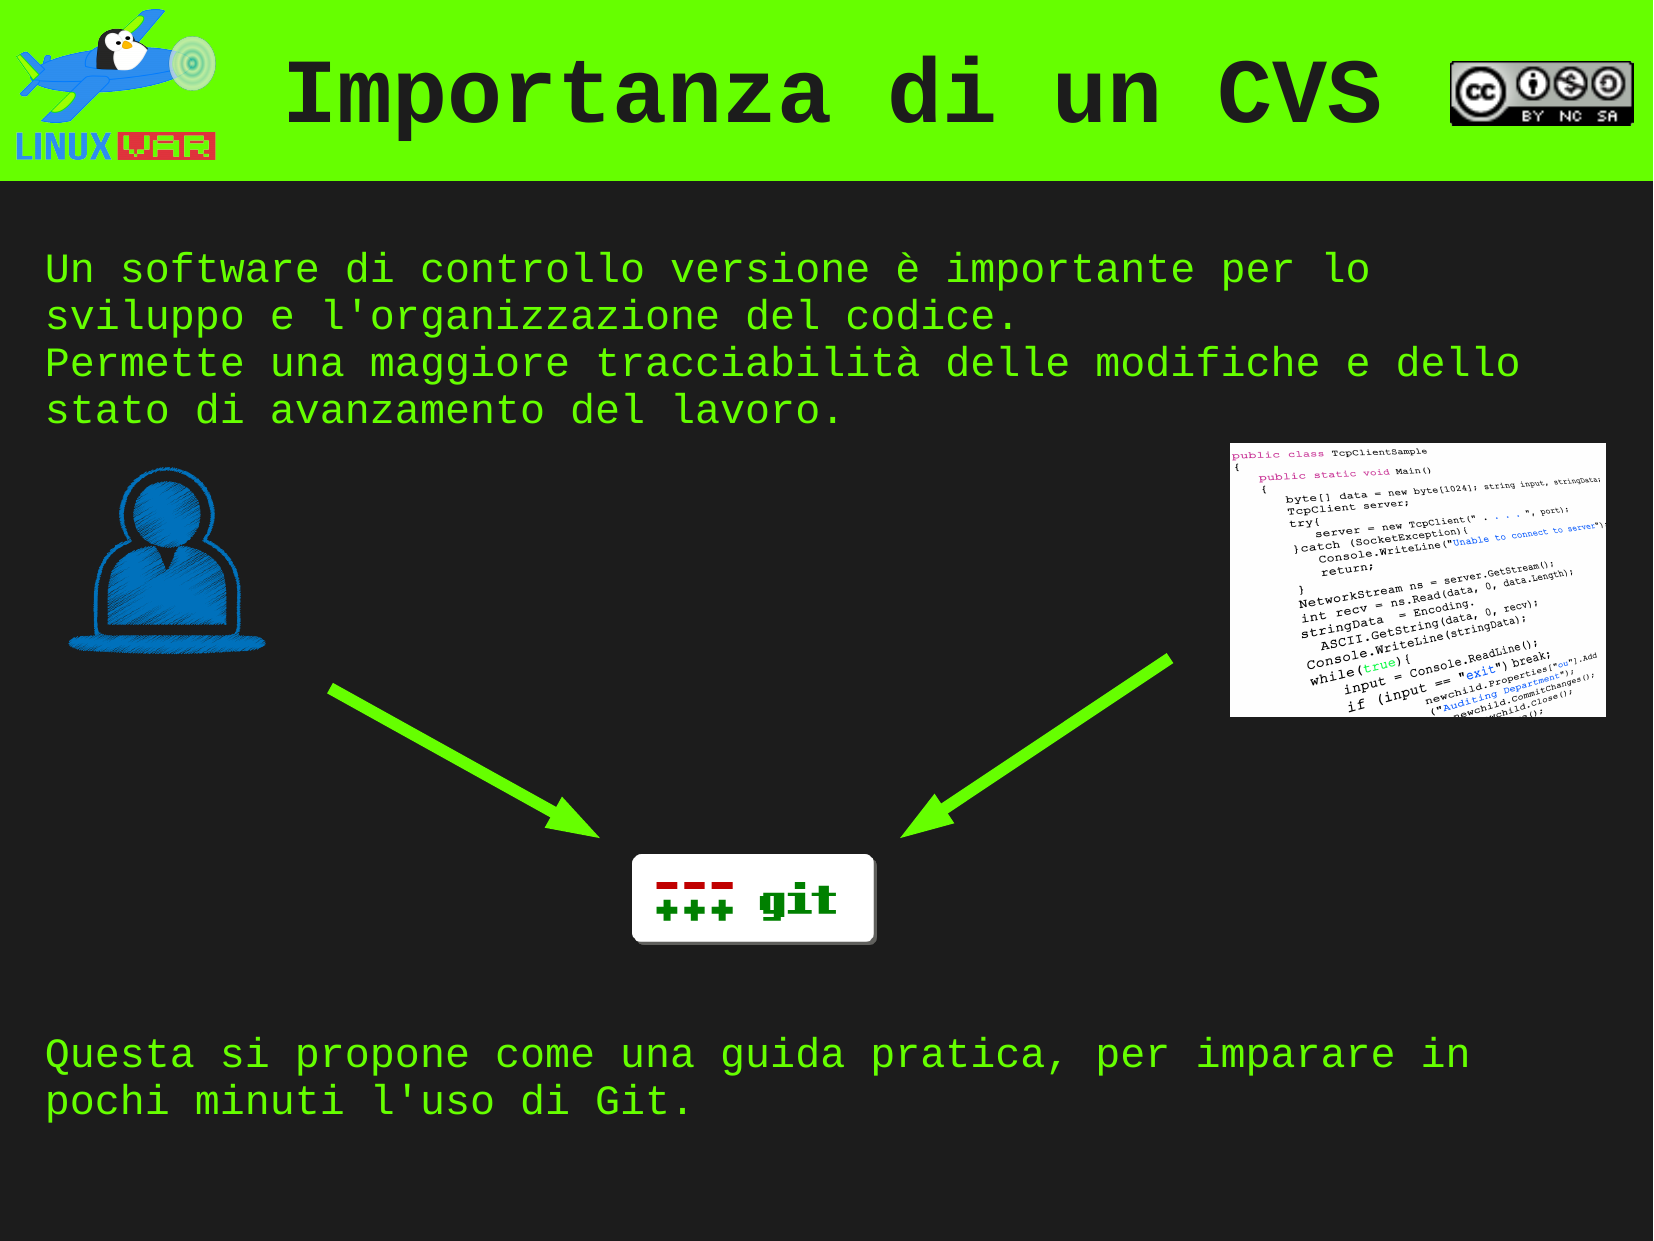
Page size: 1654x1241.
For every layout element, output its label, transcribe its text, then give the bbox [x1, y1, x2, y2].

text_box Un software di controllo versione è importante per lo sviluppo e l'organizzazione del codice. Permette una maggiore tracciabilità delle modifiche e dello stato di avanzamento del lavoro. [30, 240, 1606, 444]
picture [632, 854, 877, 945]
text_box [0, 0, 1653, 181]
text_box Importanza di un CVS [216, 39, 1471, 158]
picture [16, 9, 216, 160]
picture [1230, 443, 1606, 717]
picture [1450, 61, 1634, 126]
picture [64, 454, 271, 661]
text_box Questa si propone come una guida pratica, per imparare in pochi minuti l'uso di Git. [30, 1025, 1606, 1135]
